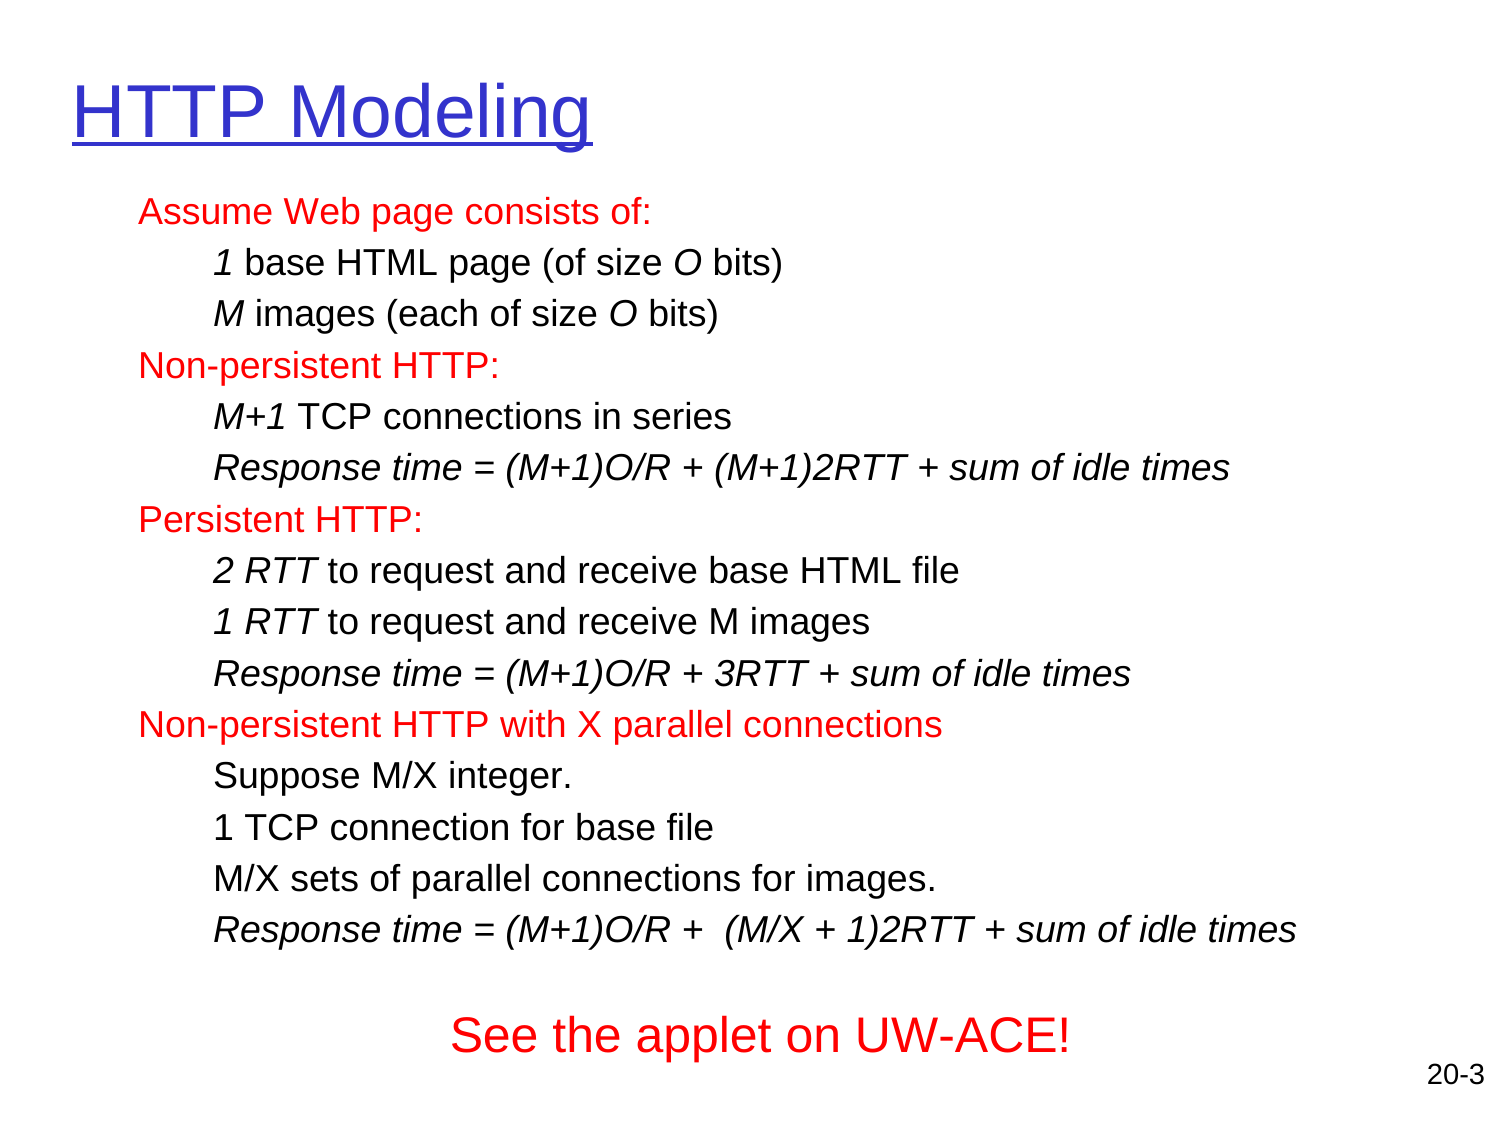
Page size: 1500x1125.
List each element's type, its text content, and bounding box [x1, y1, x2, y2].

list Assume Web page consists of: 1 base HTML page (of size O bits) M images (each of size O bits) Non-persistent HTTP: M+1 TCP connections in series Response time = (M+1)O/R + (M+1)2RTT + sum of idle times Persistent HTTP: 2 RTT to request and receive base HTML file 1 RTT to request and receive M images Response time = (M+1)O/R + 3RTT + sum of idle times Non-persistent HTTP with X parallel connections Suppose M/X integer. 1 TCP connection for base file M/X sets of parallel connections for images. Response time = (M+1)O/R + (M/X + 1)2RTT + sum of idle times See the applet on UW-ACE! [123, 182, 1399, 1083]
title HTTP Modeling [57, 43, 1333, 180]
